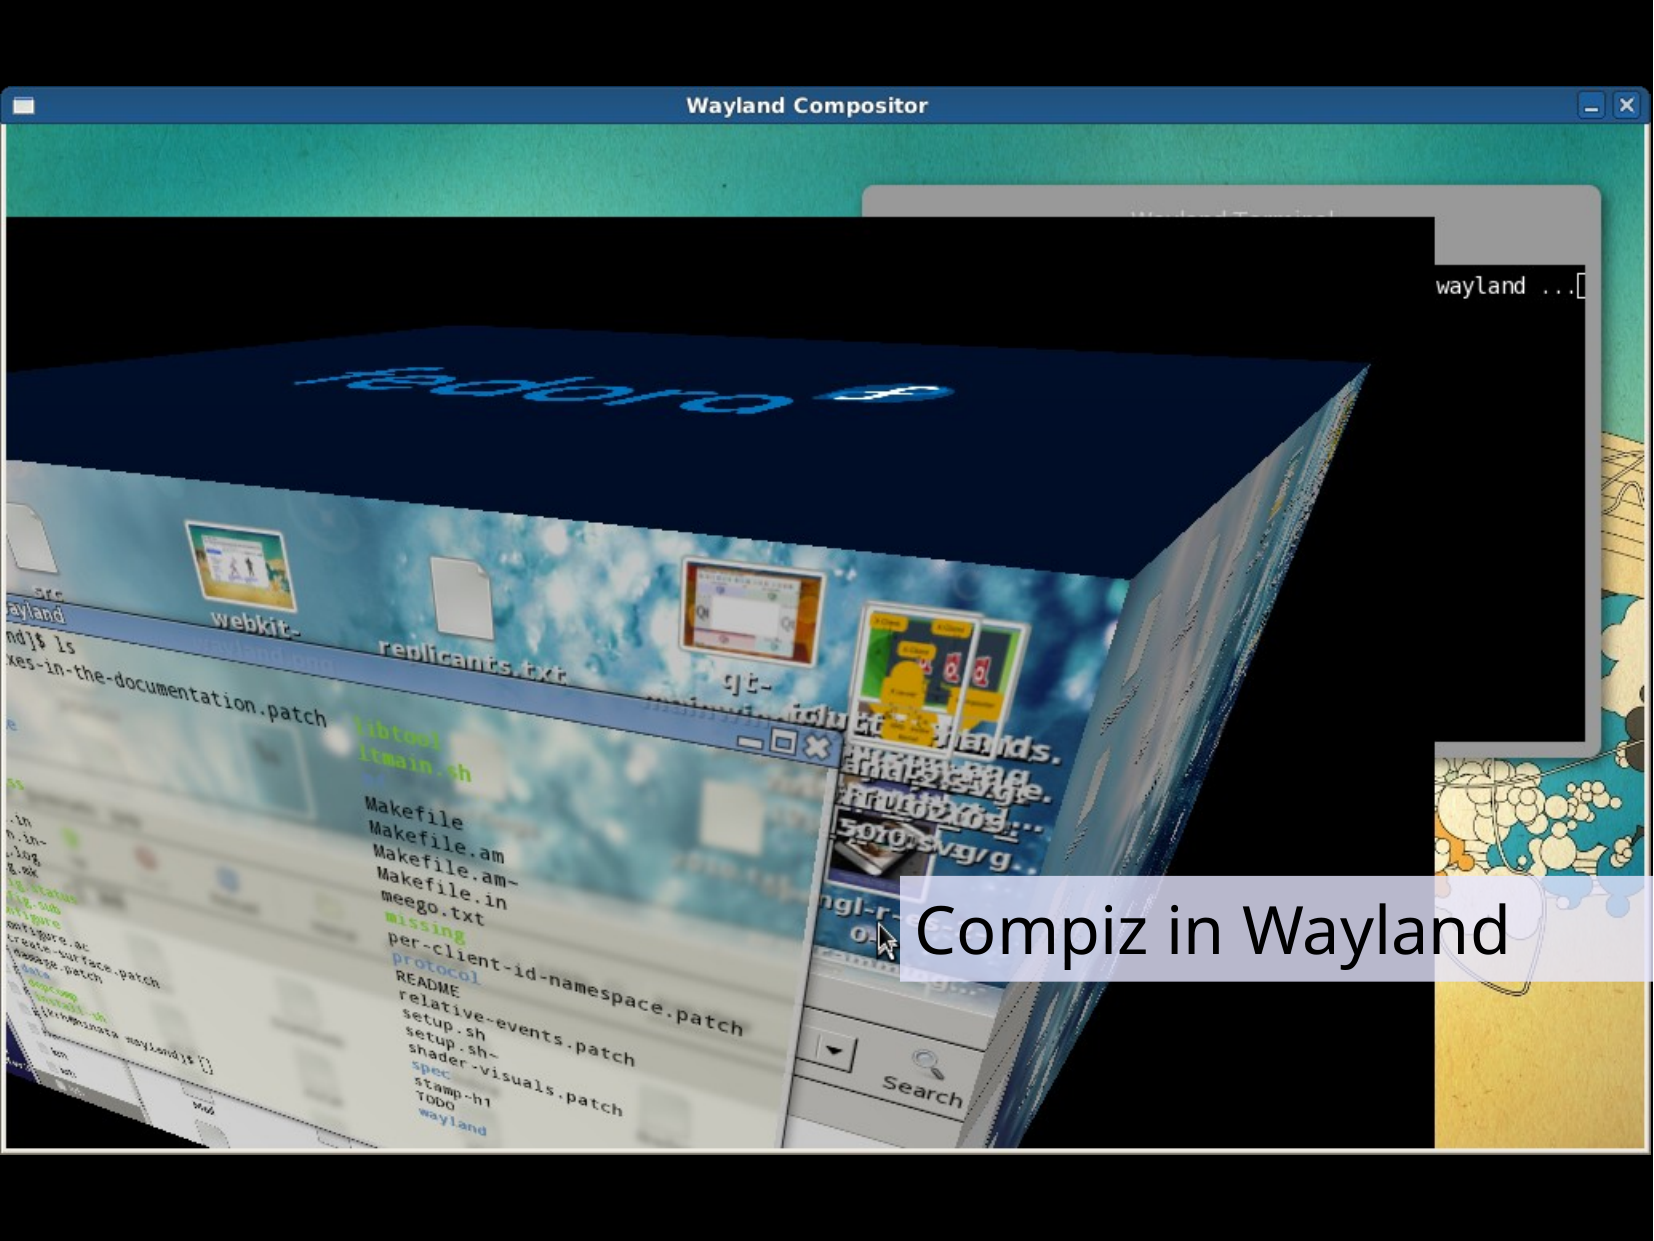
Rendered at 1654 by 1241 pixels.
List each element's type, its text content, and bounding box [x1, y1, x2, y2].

text_box Compiz in Wayland [900, 875, 1653, 880]
picture [0, 86, 1651, 1155]
